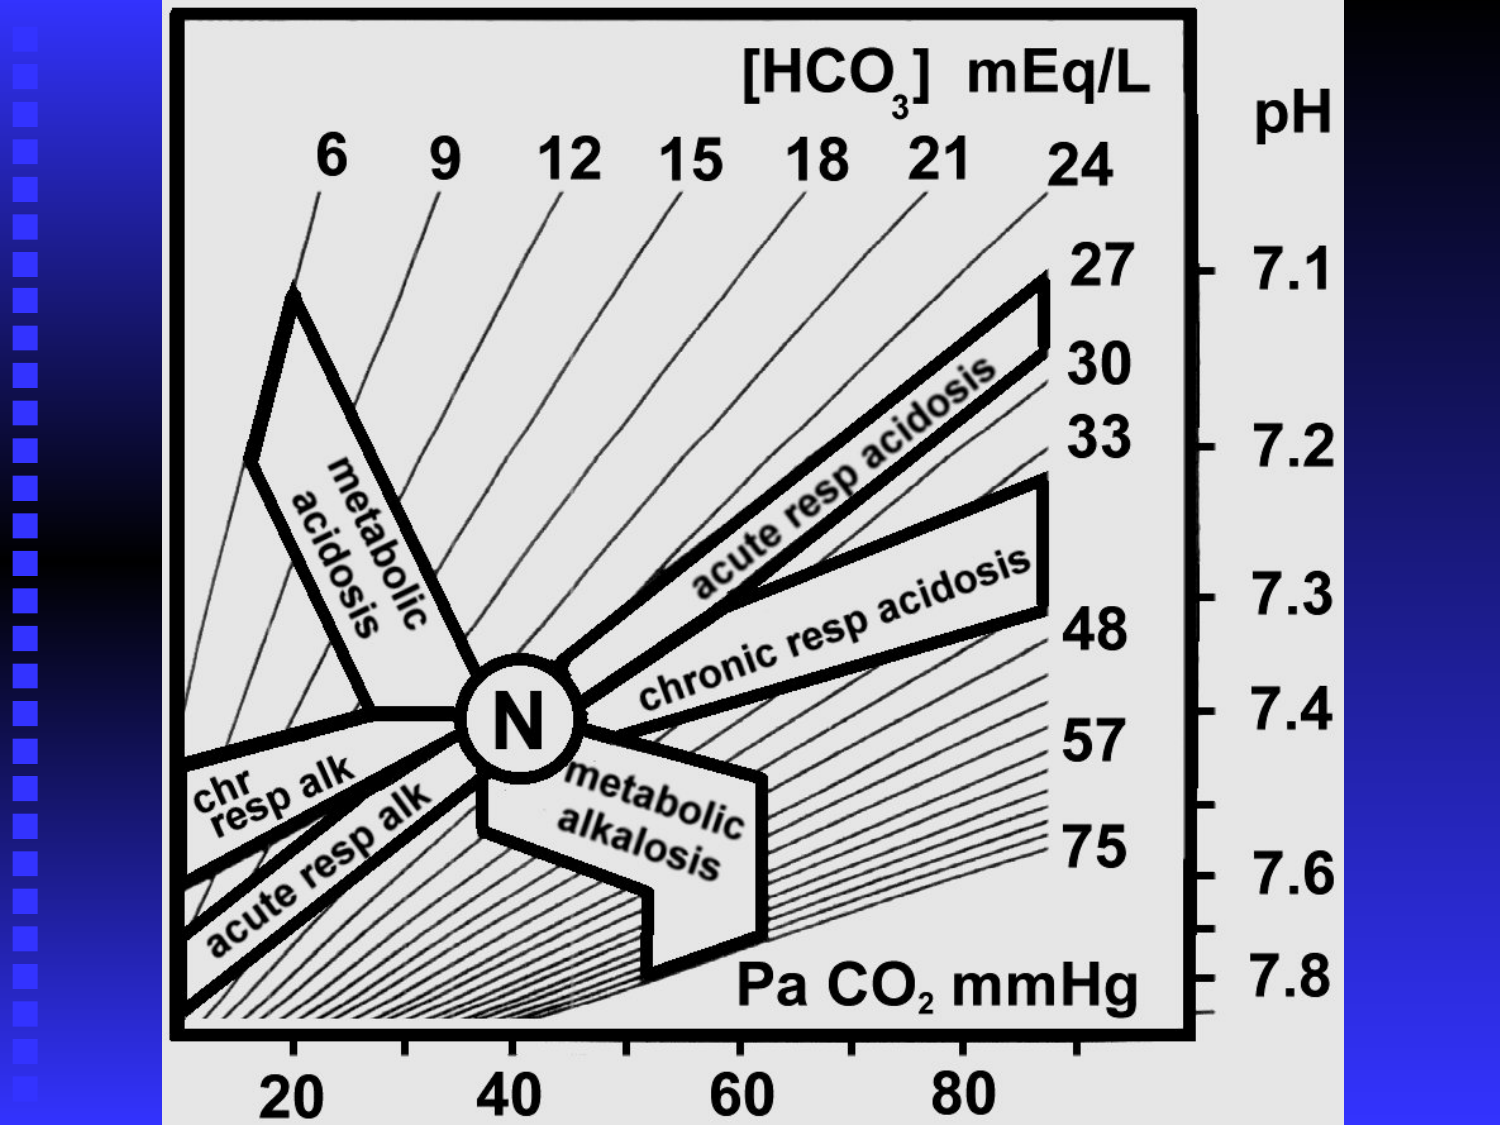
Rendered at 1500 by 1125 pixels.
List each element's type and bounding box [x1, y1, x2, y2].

picture [162, 0, 1344, 1125]
